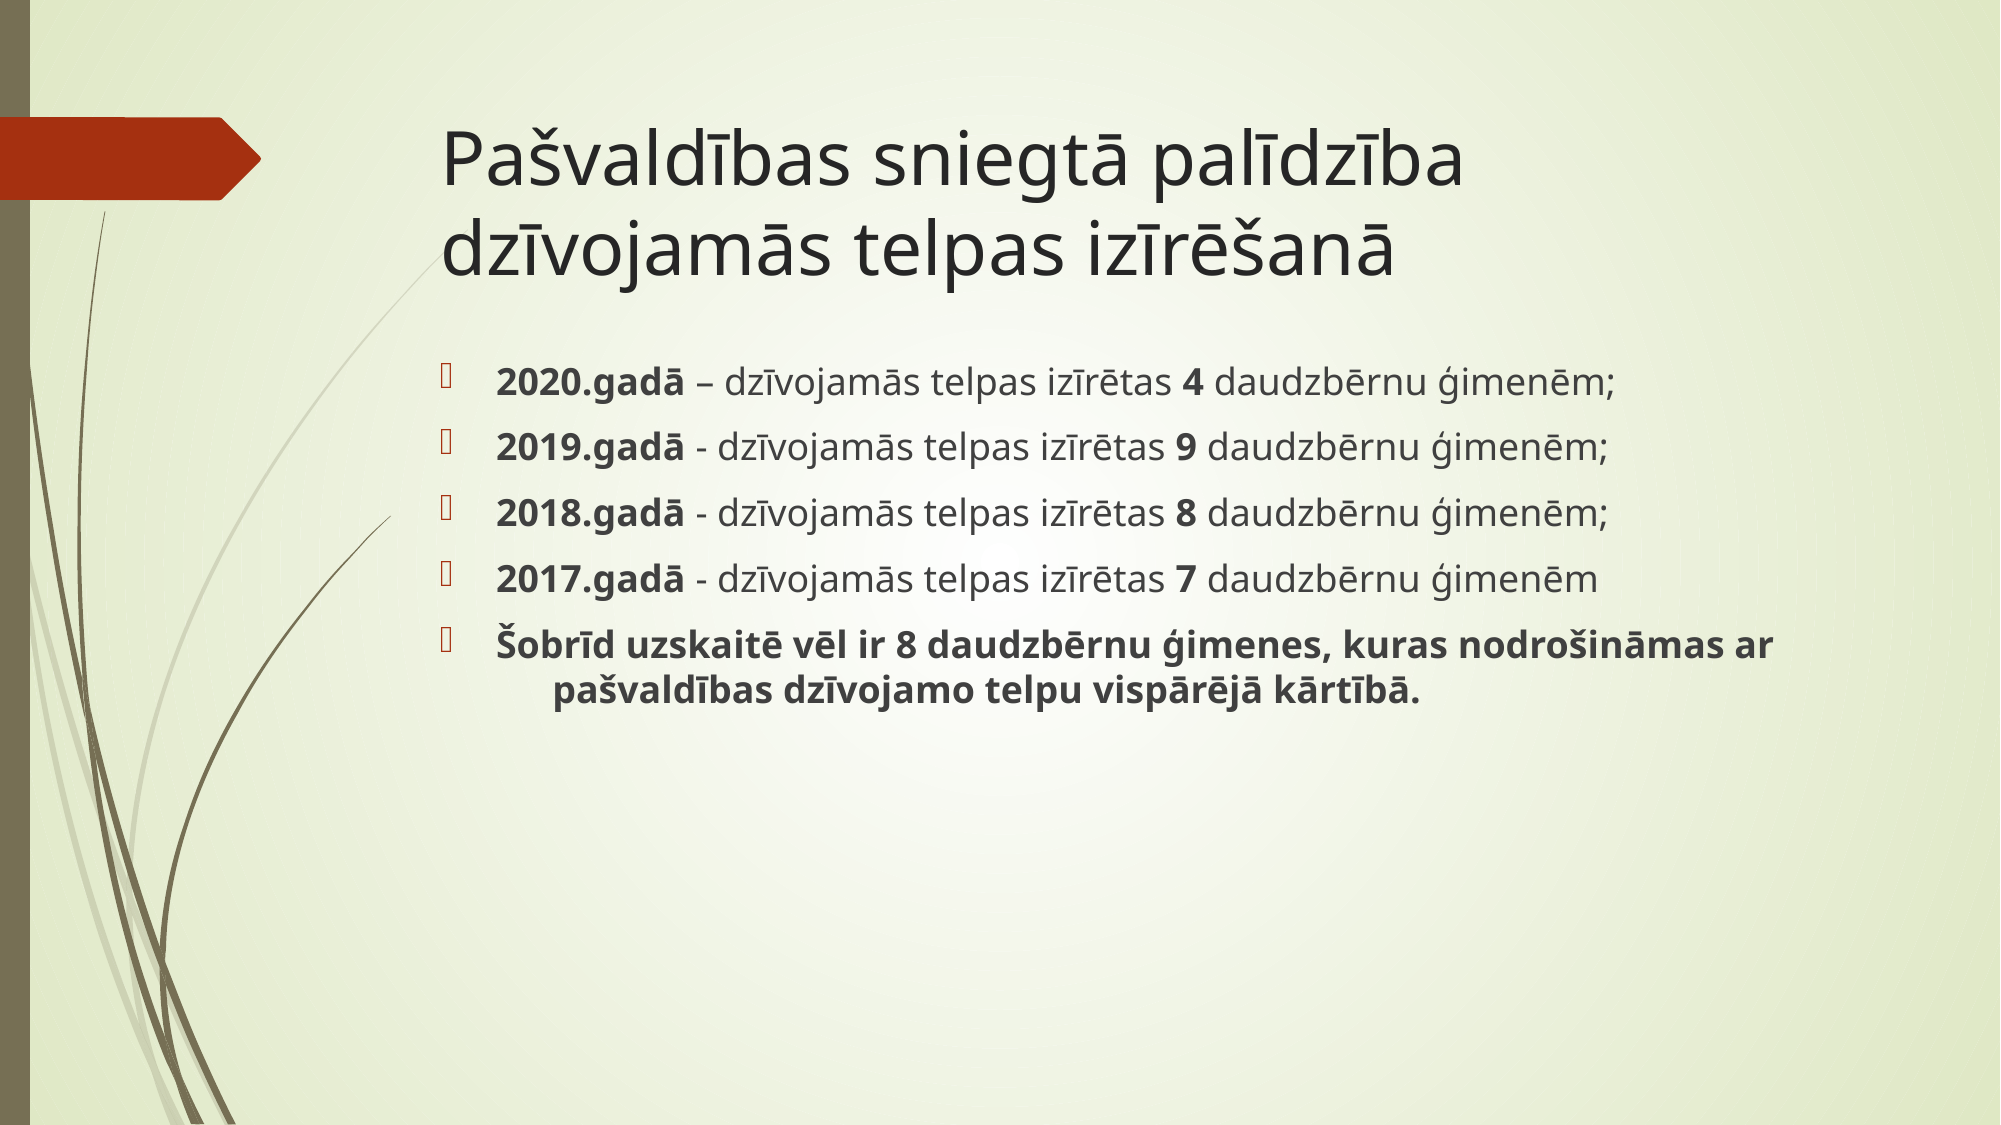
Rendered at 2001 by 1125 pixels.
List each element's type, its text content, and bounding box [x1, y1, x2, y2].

list 2020.gadā – dzīvojamās telpas izīrētas 4 daudzbērnu ģimenēm; 2019.gadā - dzīvojamās telpas izīrētas 9 daudzbērnu ģimenēm; 2018.gadā - dzīvojamās telpas izīrētas 8 daudzbērnu ģimenēm; 2017.gadā - dzīvojamās telpas izīrētas 7 daudzbērnu ģimenēm Šobrīd uzskaitē vēl ir 8 daudzbērnu ģimenes, kuras nodrošināmas ar pašvaldības dzīvojamo telpu vispārējā kārtībā. [424, 350, 1888, 970]
title Pašvaldības sniegtā palīdzība dzīvojamās telpas izīrēšanā [425, 102, 1888, 313]
